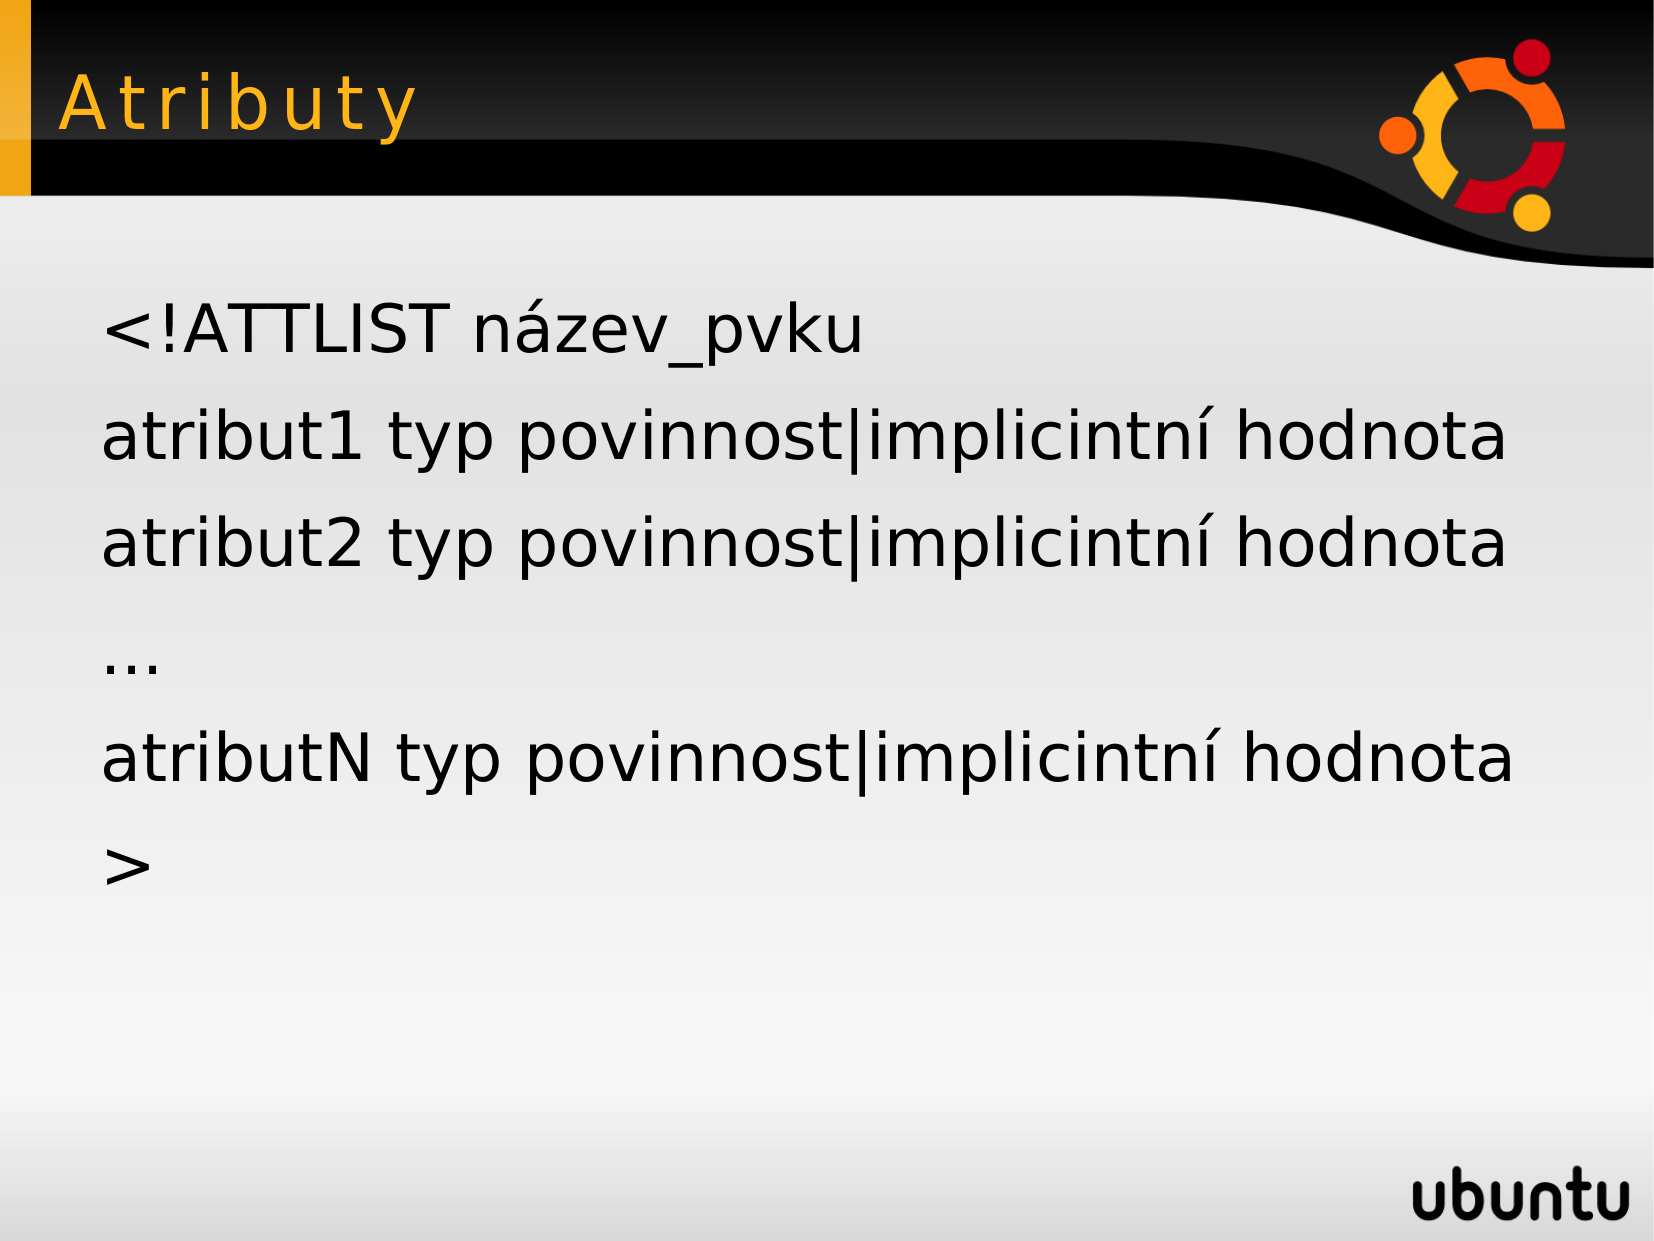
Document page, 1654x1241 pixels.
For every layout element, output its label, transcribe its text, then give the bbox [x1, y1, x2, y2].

title Atributy [59, 29, 1270, 178]
list <!ATTLIST název_pvku atribut1 typ povinnost|implicintní hodnota atribut2 typ povinnost|implicintní hodnota ... atributN typ povinnost|implicintní hodnota > [82, 290, 1571, 1109]
picture [0, 0, 1654, 1241]
